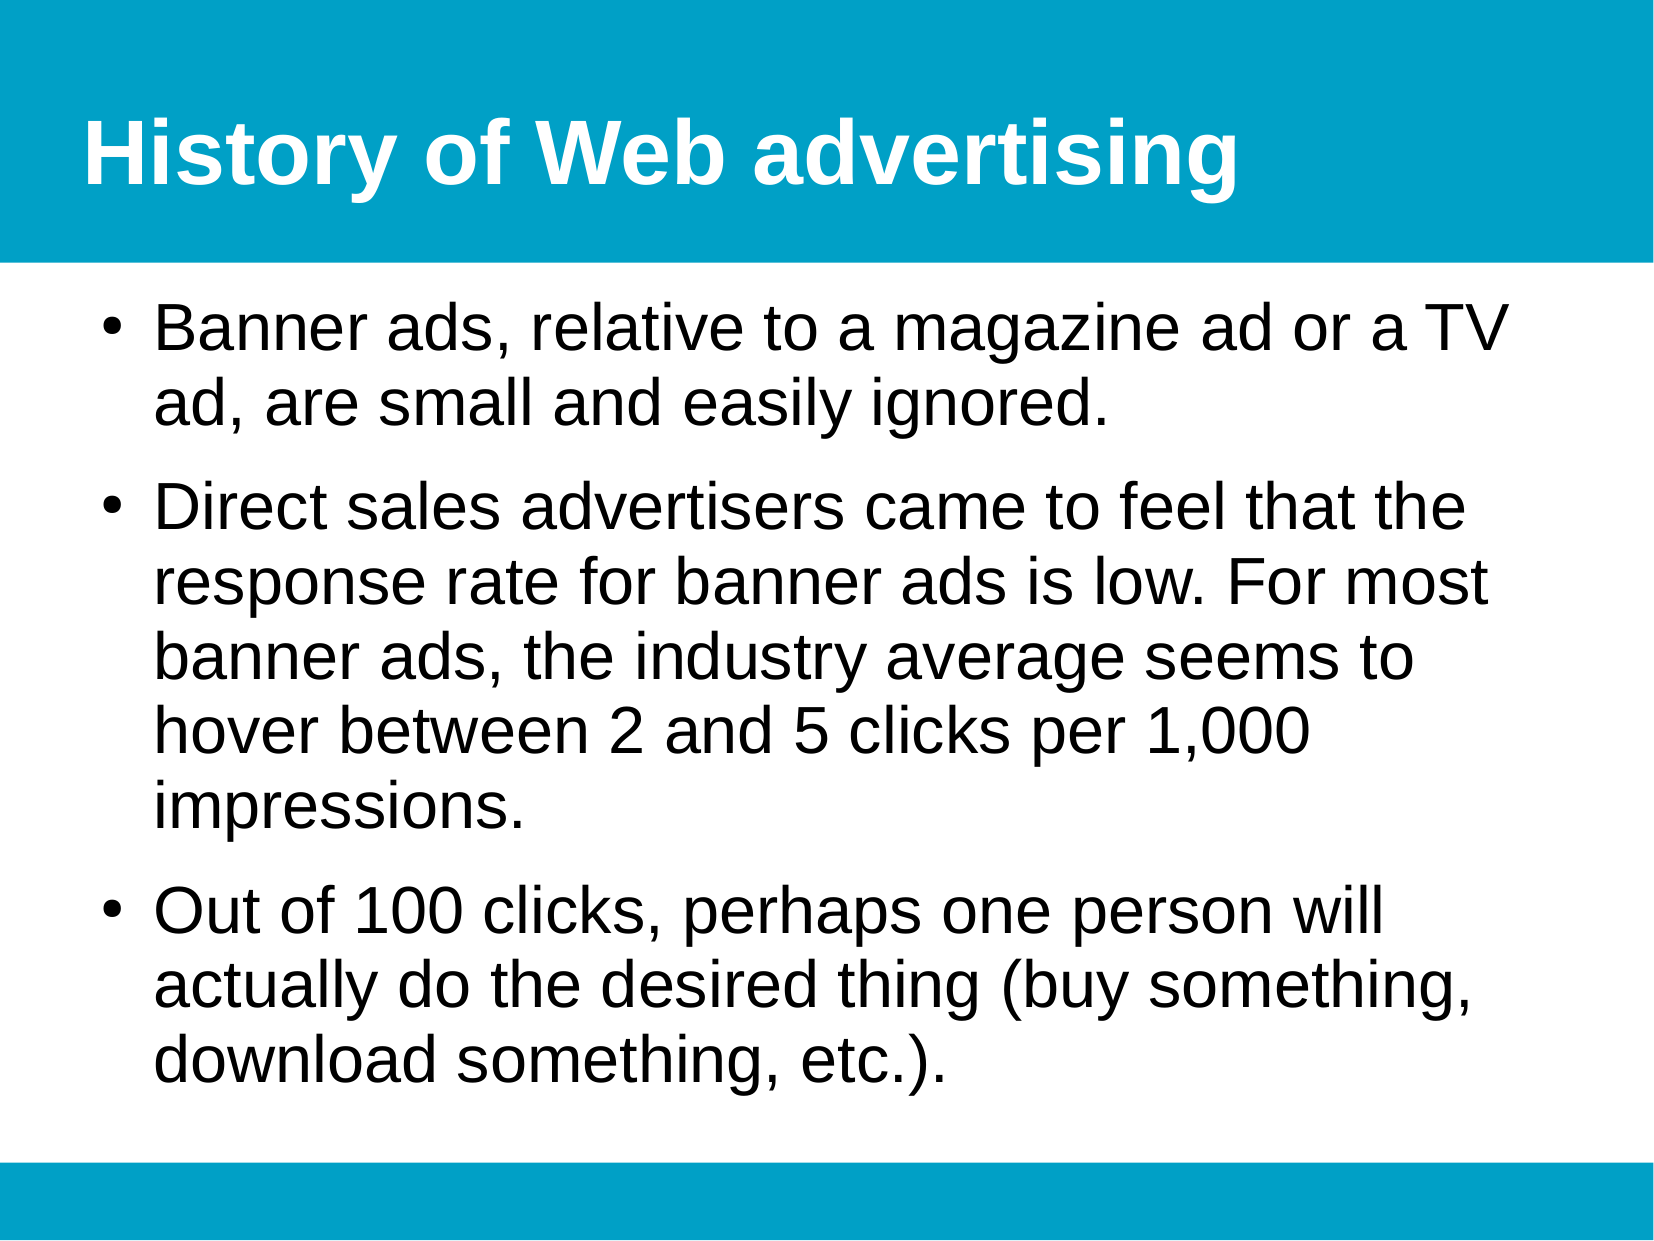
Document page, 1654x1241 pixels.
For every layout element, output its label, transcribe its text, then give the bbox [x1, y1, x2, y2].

list Banner ads, relative to a magazine ad or a TV ad, are small and easily ignored. Direct sales advertisers came to feel that the response rate for banner ads is low. For most banner ads, the industry average seems to hover between 2 and 5 clicks per 1,000 impressions. Out of 100 clicks, perhaps one person will actually do the desired thing (buy something, download something, etc.). [82, 290, 1571, 1097]
title History of Web advertising [82, 56, 1571, 250]
